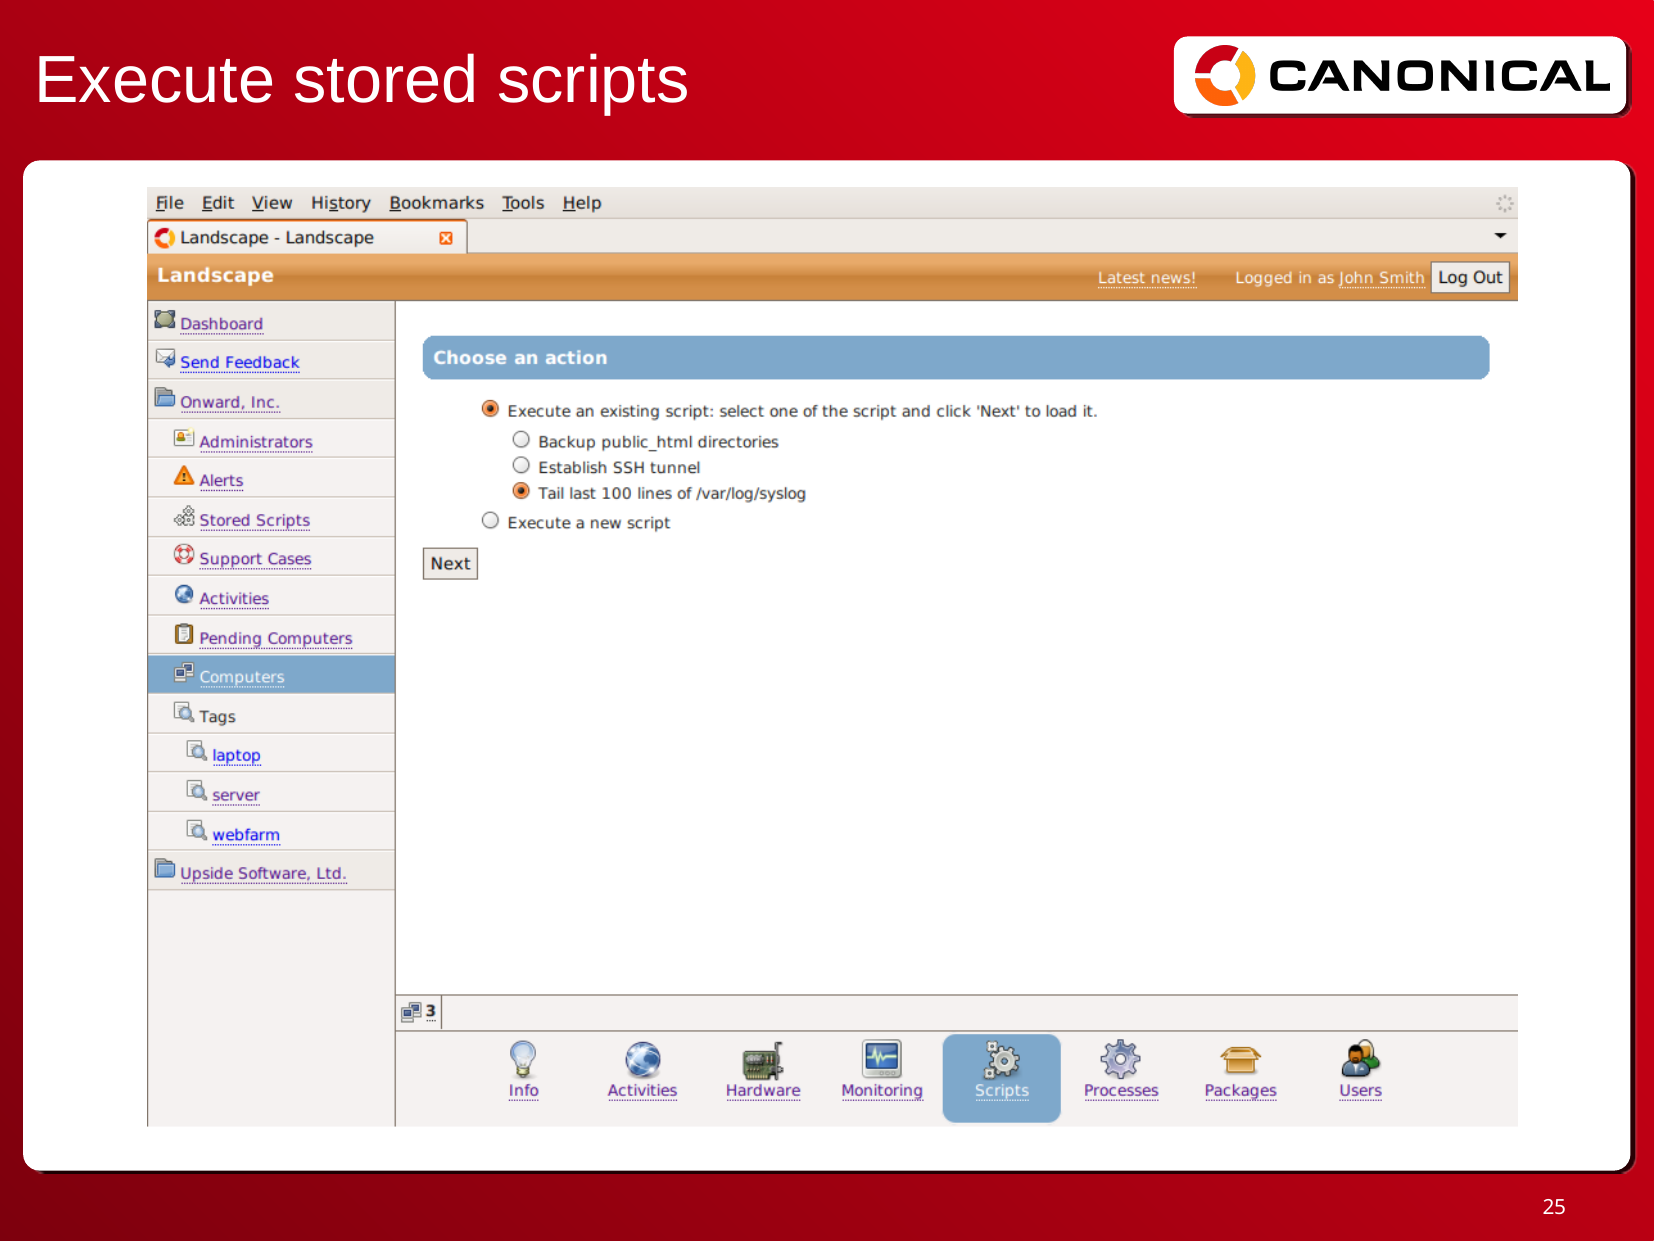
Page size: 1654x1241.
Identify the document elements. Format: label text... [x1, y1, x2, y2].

title Execute stored scripts [34, 26, 1548, 143]
picture [1548, 45, 1610, 106]
picture [147, 187, 1518, 1128]
